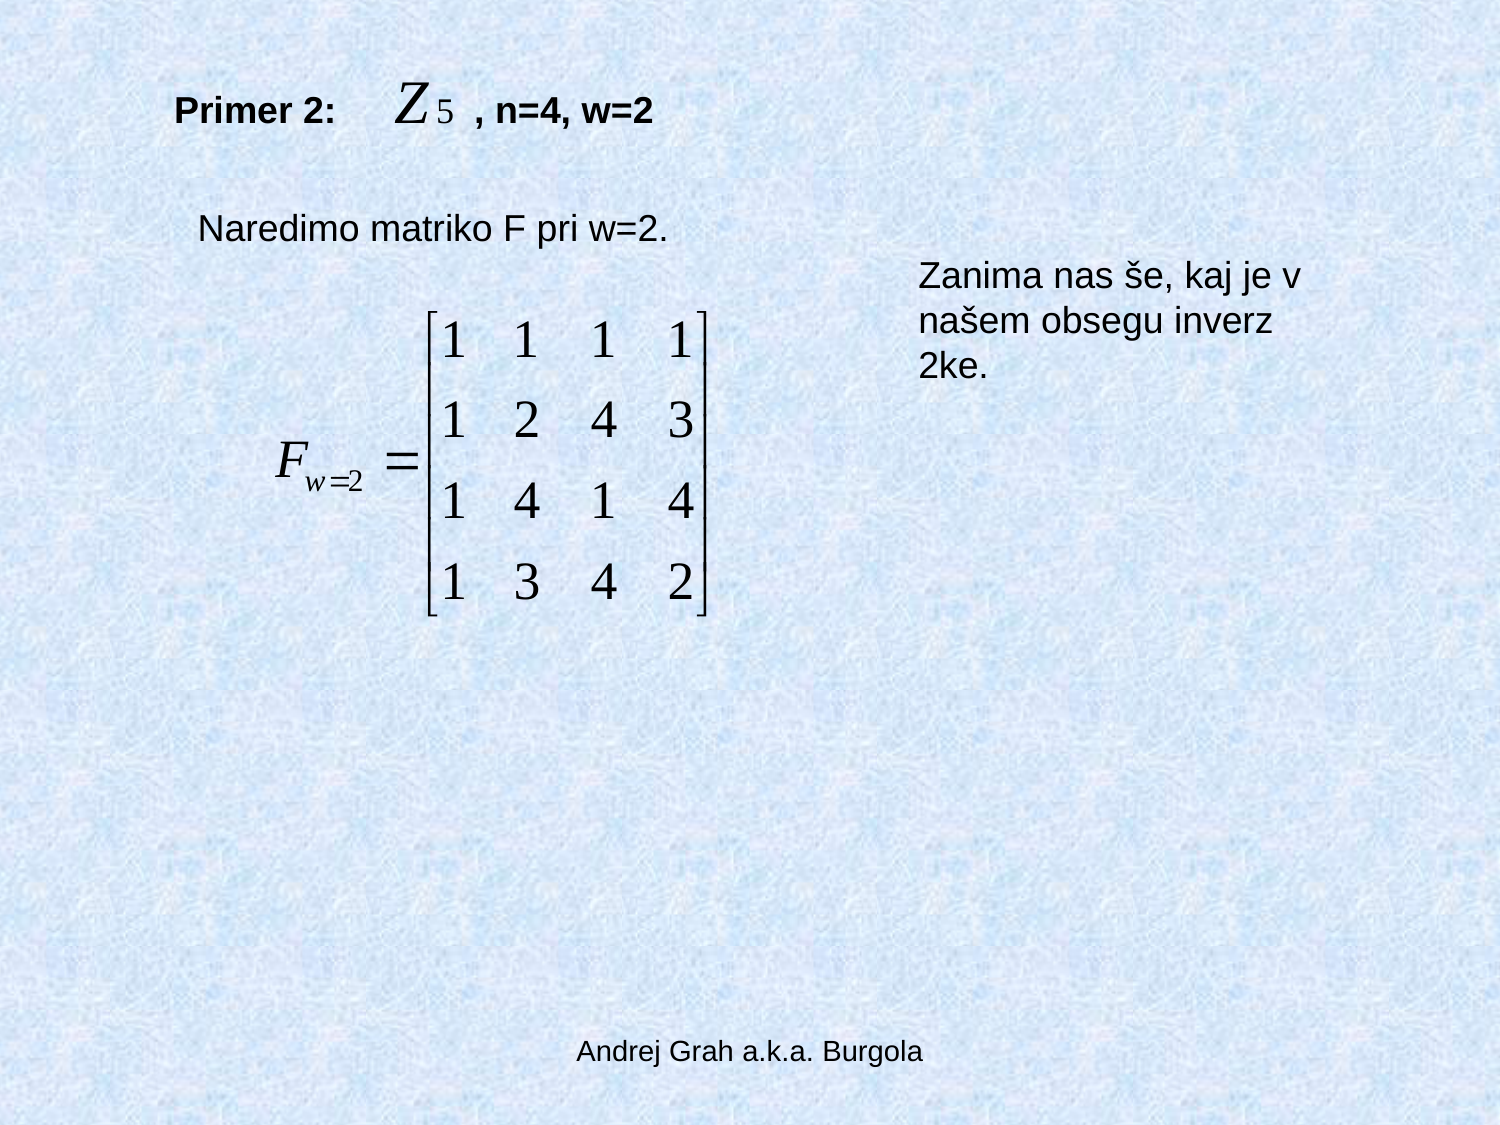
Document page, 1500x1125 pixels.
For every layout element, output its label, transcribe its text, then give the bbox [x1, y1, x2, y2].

text_box Naredimo matriko F pri w=2. [183, 196, 857, 257]
chart [383, 66, 467, 139]
text_box Primer 2: , n=4, w=2 [159, 78, 383, 139]
text_box Primer 2: , n=4, w=2 [467, 78, 1247, 139]
text_box Andrej Grah a.k.a. Burgola [512, 1024, 988, 1103]
picture [0, 0, 1500, 1125]
chart [265, 302, 727, 626]
text_box Zanima nas še, kaj je v našem obsegu inverz 2ke. [903, 243, 1341, 463]
